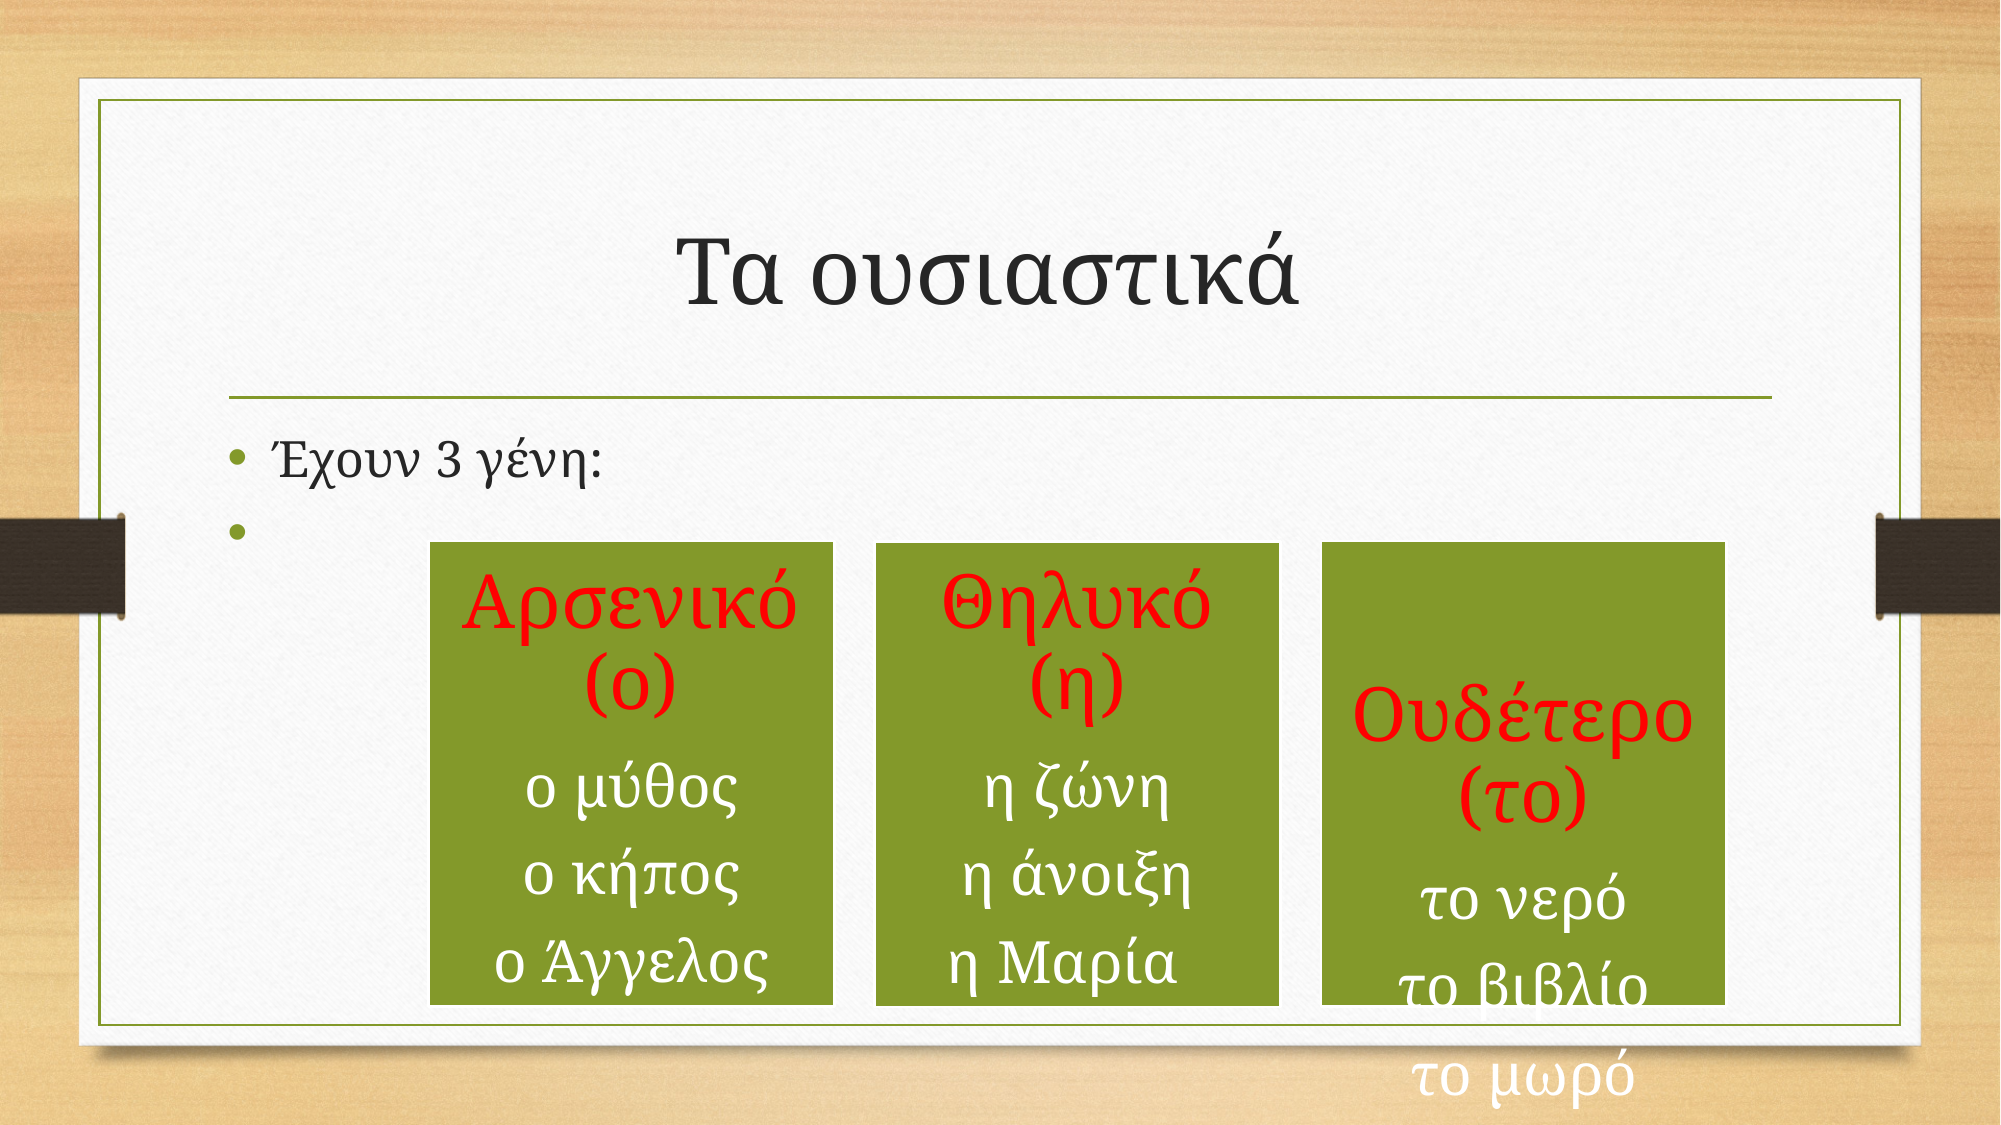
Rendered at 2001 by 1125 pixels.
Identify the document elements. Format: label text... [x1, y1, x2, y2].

text_box Ουδέτερο (το) το νερό το βιβλίο το μωρό [1320, 541, 1727, 1007]
list Έχουν 3 γένη: [212, 419, 1788, 964]
text_box Θηλυκό (η) η ζώνη η άνοιξη η Μαρία [874, 541, 1281, 1007]
title Τα ουσιαστικά [212, 161, 1788, 376]
text_box Αρσενικό (ο) ο μύθος ο κήπος ο Άγγελος [428, 541, 835, 1007]
